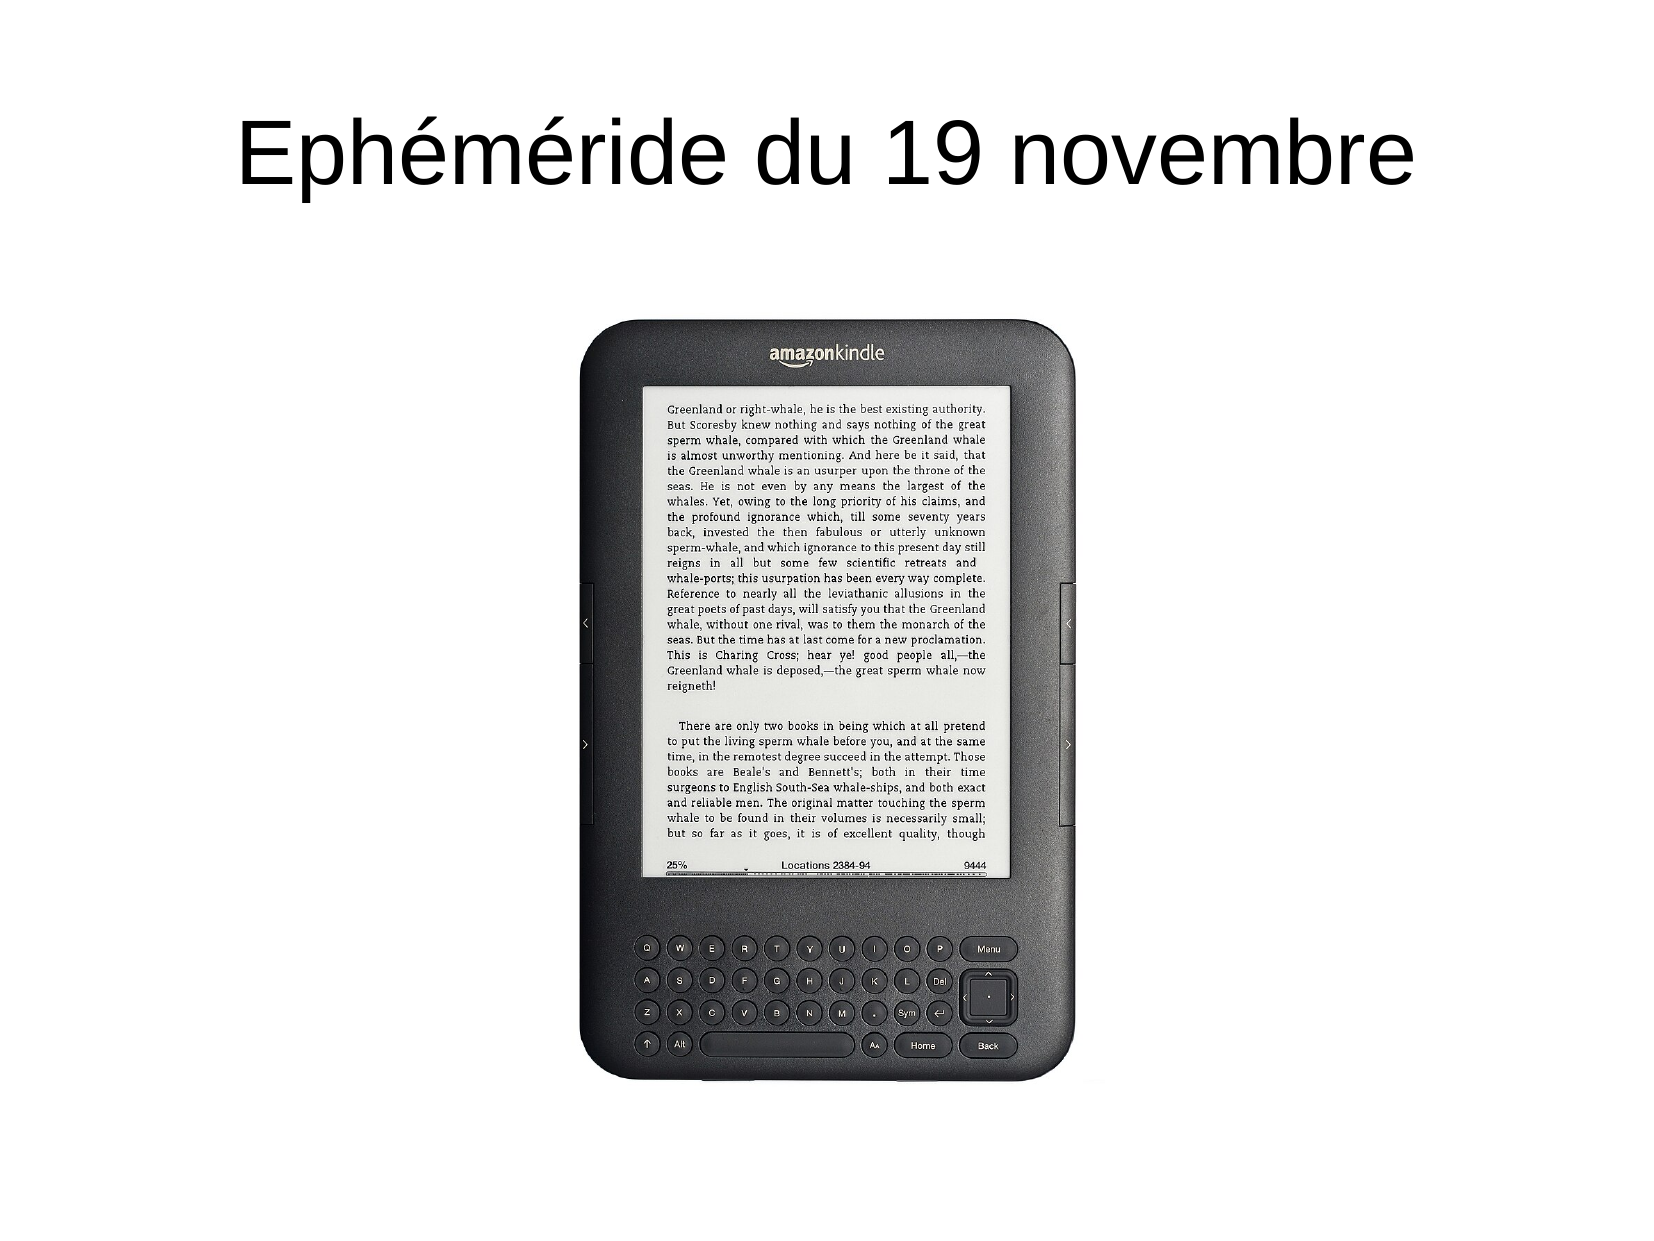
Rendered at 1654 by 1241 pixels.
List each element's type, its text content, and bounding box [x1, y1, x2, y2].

title Ephéméride du 19 novembre [82, 49, 1571, 257]
picture [549, 290, 1105, 1109]
